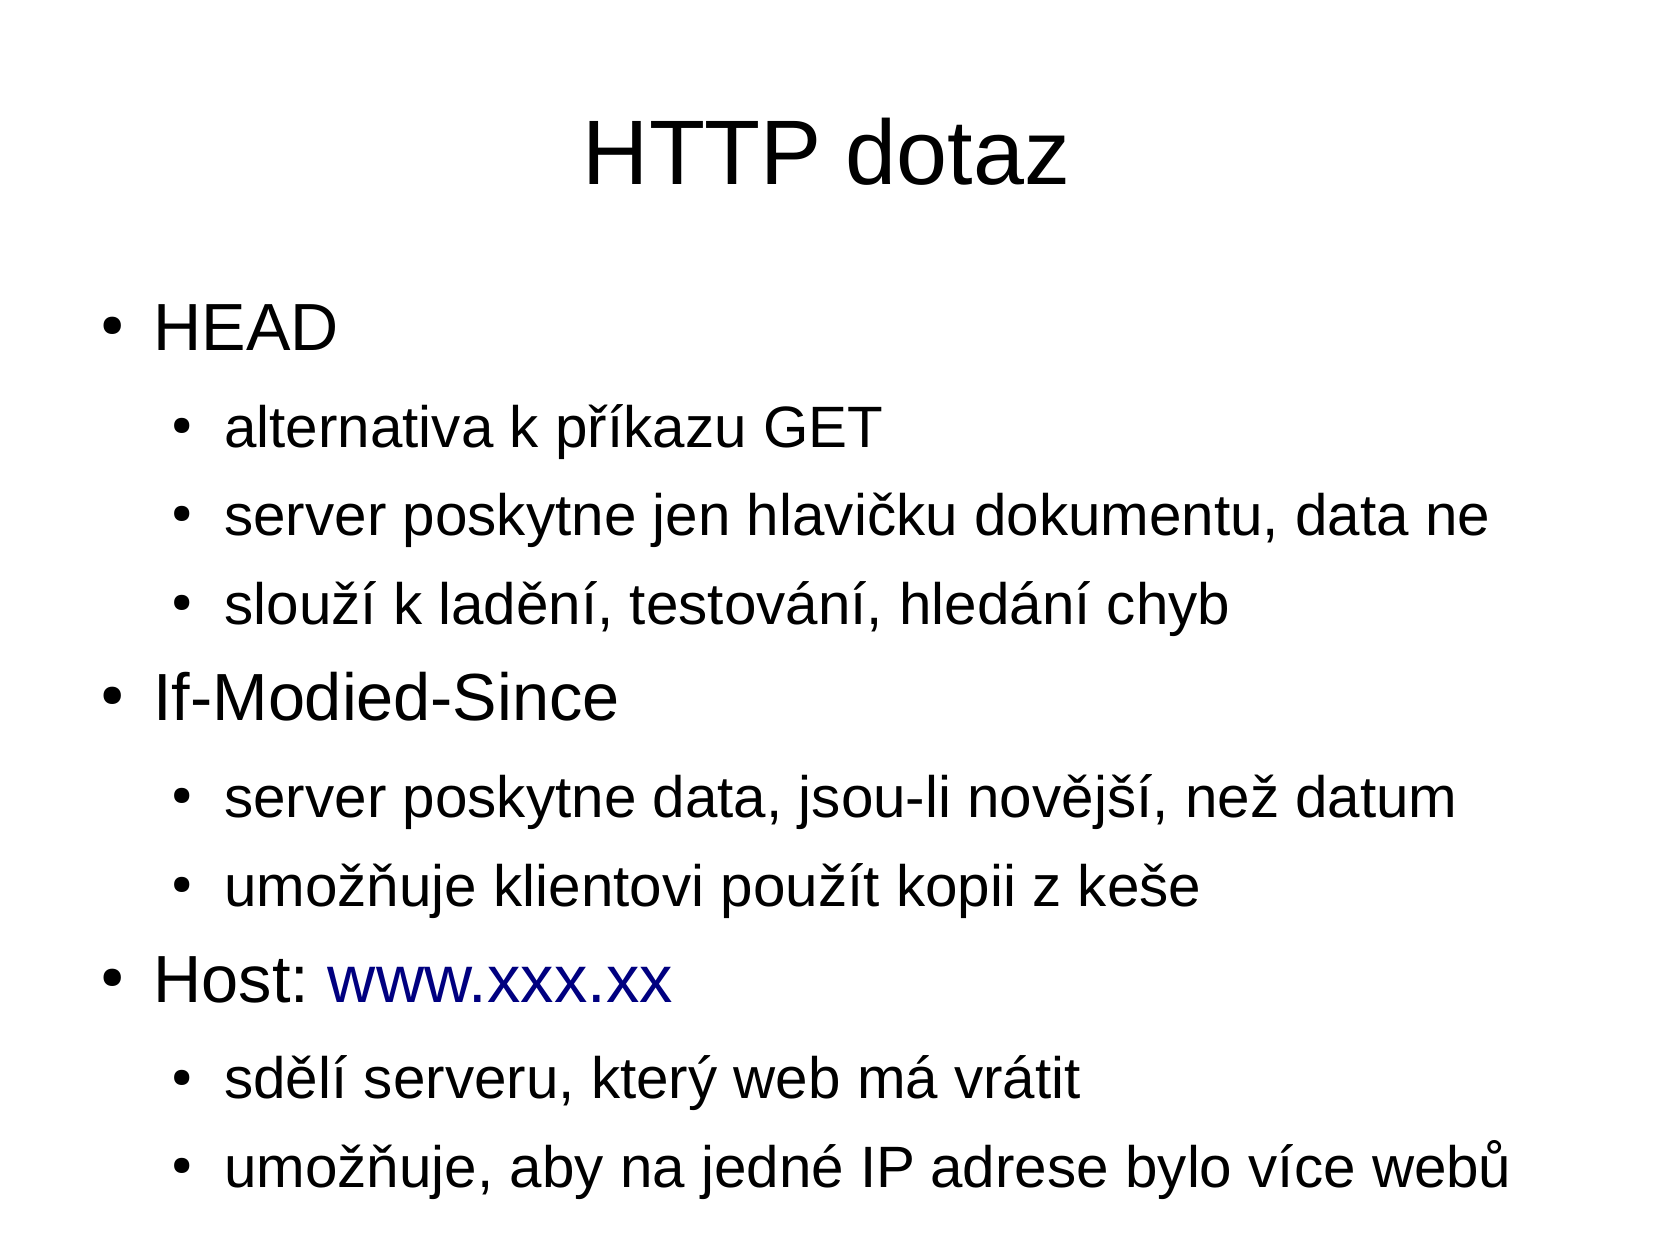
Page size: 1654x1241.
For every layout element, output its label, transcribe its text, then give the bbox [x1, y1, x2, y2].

list HEAD alternativa k příkazu GET server poskytne jen hlavičku dokumentu, data ne slouží k ladění, testování, hledání chyb If-Modied-Since server poskytne data, jsou-li novější, než datum umožňuje klientovi použít kopii z keše Host: www.xxx.xx sdělí serveru, který web má vrátit umožňuje, aby na jedné IP adrese bylo více webů [82, 290, 1571, 1201]
title HTTP dotaz [82, 49, 1571, 257]
